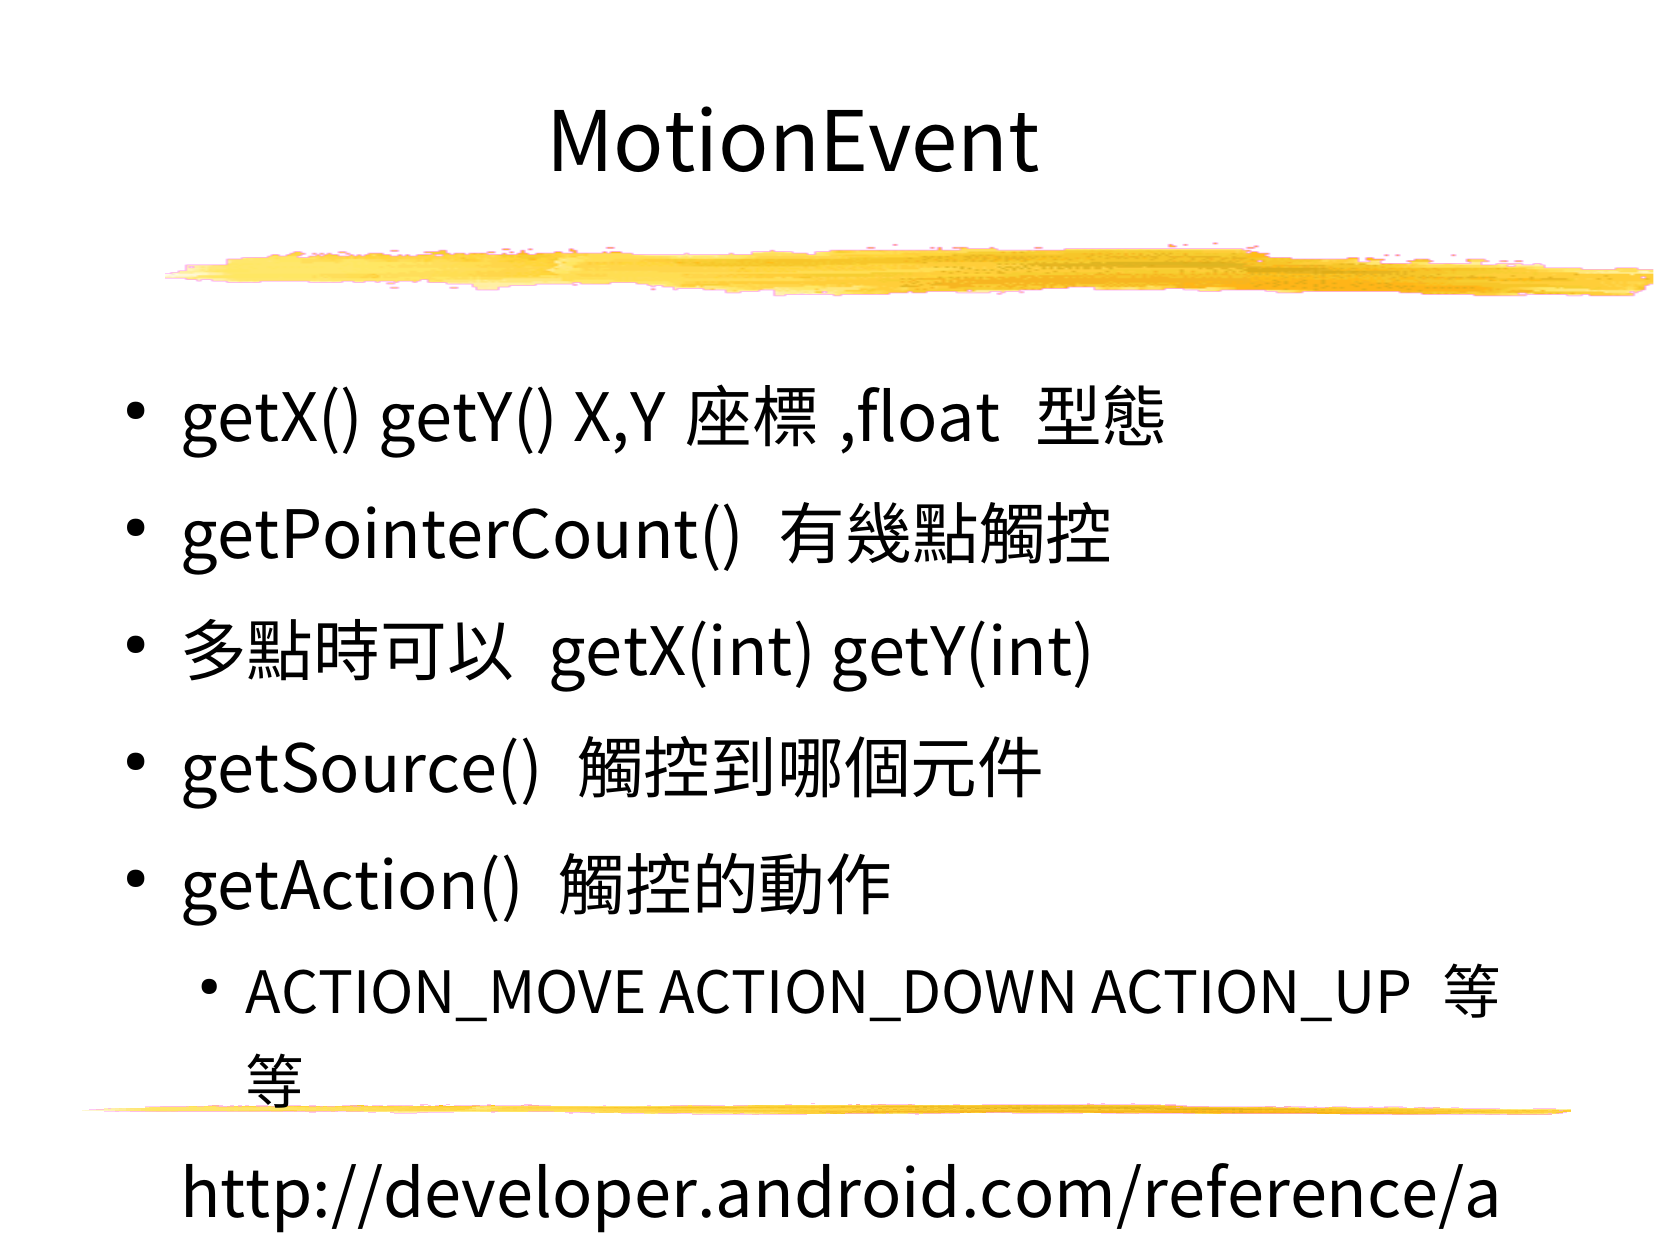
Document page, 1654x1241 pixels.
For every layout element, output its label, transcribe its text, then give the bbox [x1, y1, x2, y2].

list getX() getY() X,Y座標,float 型態 getPointerCount() 有幾點觸控 多點時可以 getX(int) getY(int) getSource() 觸控到哪個元件 getAction() 觸控的動作 ACTION_MOVE ACTION_DOWN ACTION_UP 等等 http://developer.android.com/reference/android/view/MotionEvent.html [124, 358, 1530, 1103]
picture [82, 1102, 1571, 1117]
picture [165, 237, 1654, 308]
title MotionEvent [76, 28, 1482, 235]
